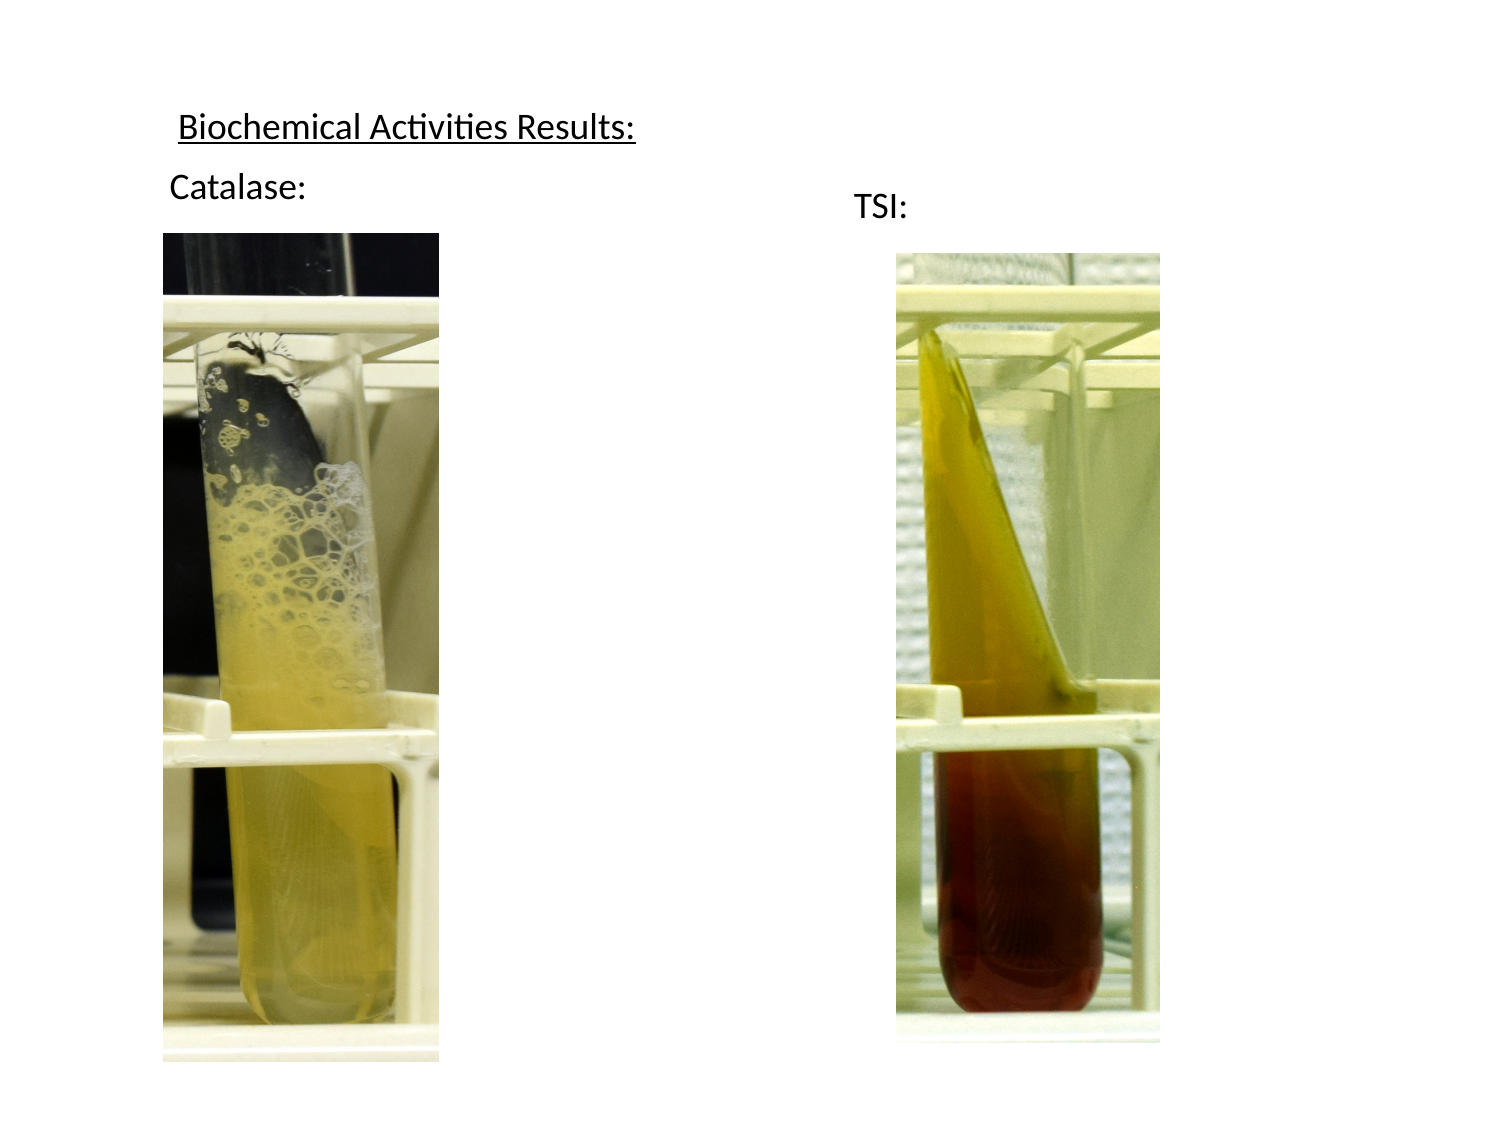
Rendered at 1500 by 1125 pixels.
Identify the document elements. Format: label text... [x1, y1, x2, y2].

text_box Catalase: [154, 154, 324, 215]
picture [163, 233, 439, 1062]
picture [896, 253, 1160, 1043]
text_box Biochemical Activities Results: [163, 94, 657, 155]
text_box TSI: [838, 173, 925, 234]
